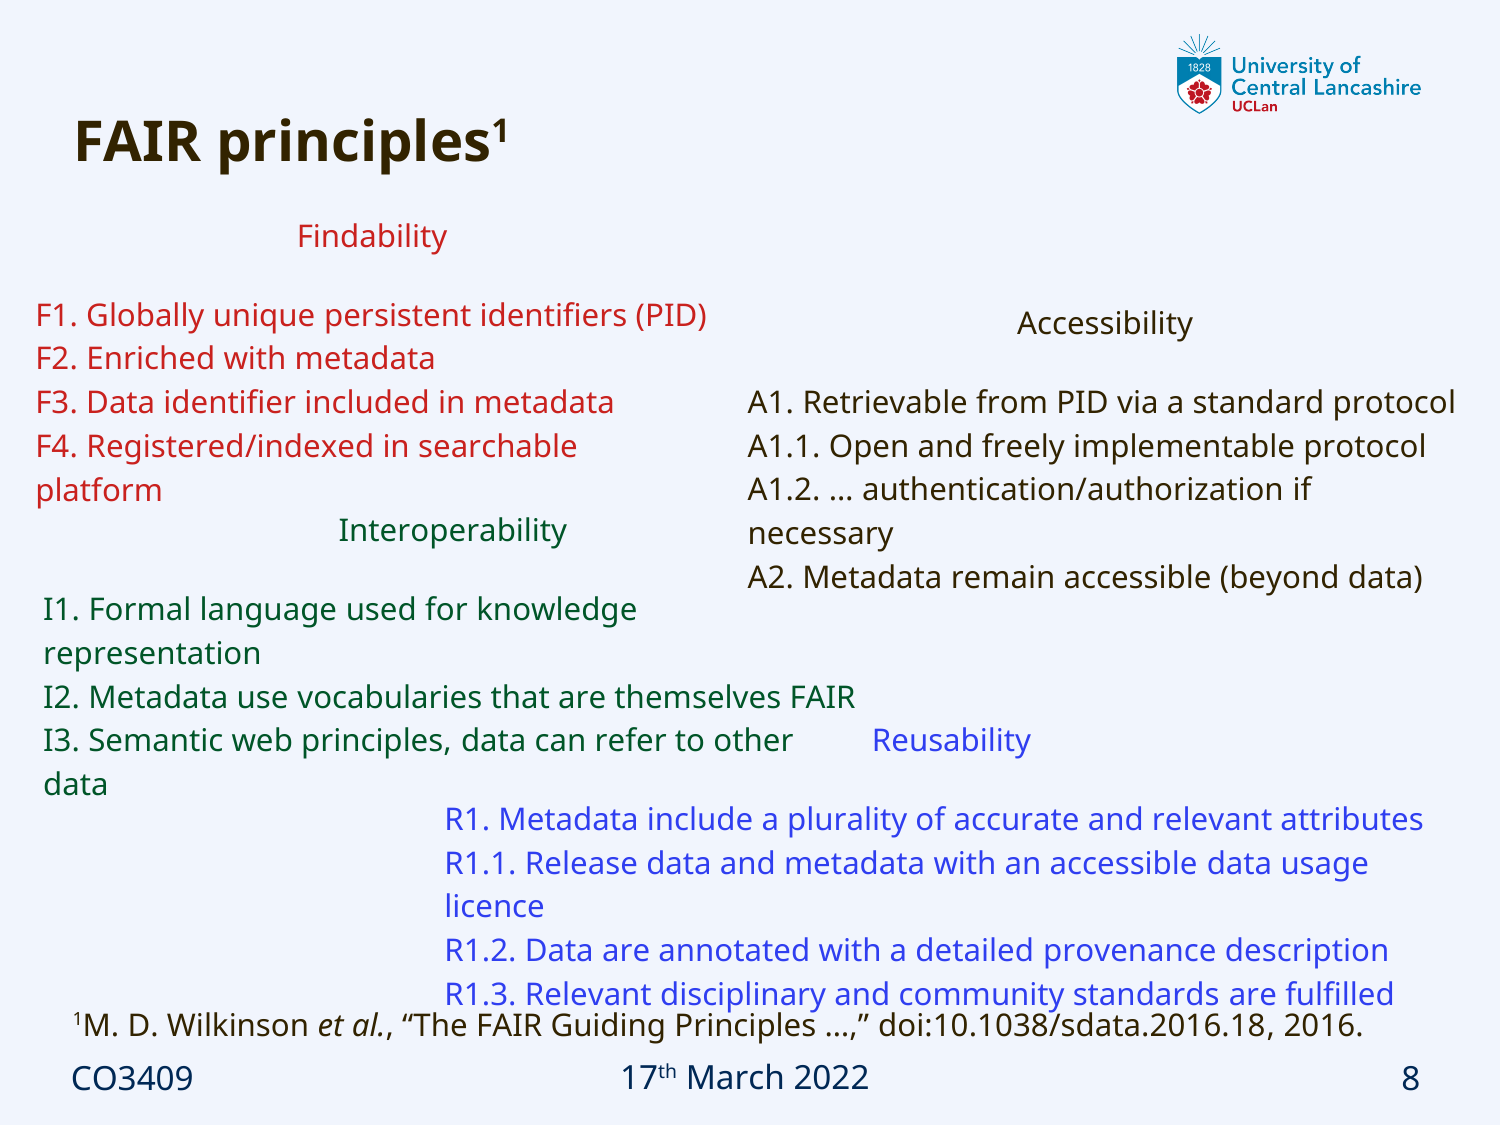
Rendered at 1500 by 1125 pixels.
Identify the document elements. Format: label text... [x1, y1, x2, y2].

text_box Accessibility A1. Retrievable from PID via a standard protocol A1.1. Open and freely implementable protocol A1.2. … authentication/authorization if necessary A2. Metadata remain accessible (beyond data) [732, 289, 1478, 559]
text_box Findability F1. Globally unique persistent identifiers (PID) F2. Enriched with metadata F3. Data identifier included in metadata F4. Registered/indexed in searchable platform [20, 202, 724, 480]
title FAIR principles1 [58, 93, 1475, 186]
picture [1177, 34, 1421, 93]
text_box Reusability R1. Metadata include a plurality of accurate and relevant attributes R1.1. Release data and metadata with an accessible data usage licence R1.2. Data are annotated with a detailed provenance description R1.3. Relevant disciplinary and community standards are fulfilled [429, 706, 1474, 985]
text_box 1M. D. Wilkinson et al., “The FAIR Guiding Principles …,” doi:10.1038/sdata.2016.18, 2016. [57, 997, 1486, 1058]
text_box Interoperability I1. Formal language used for knowledge representation I2. Metadata use vocabularies that are themselves FAIR I3. Semantic web principles, data can refer to other data [28, 496, 878, 755]
